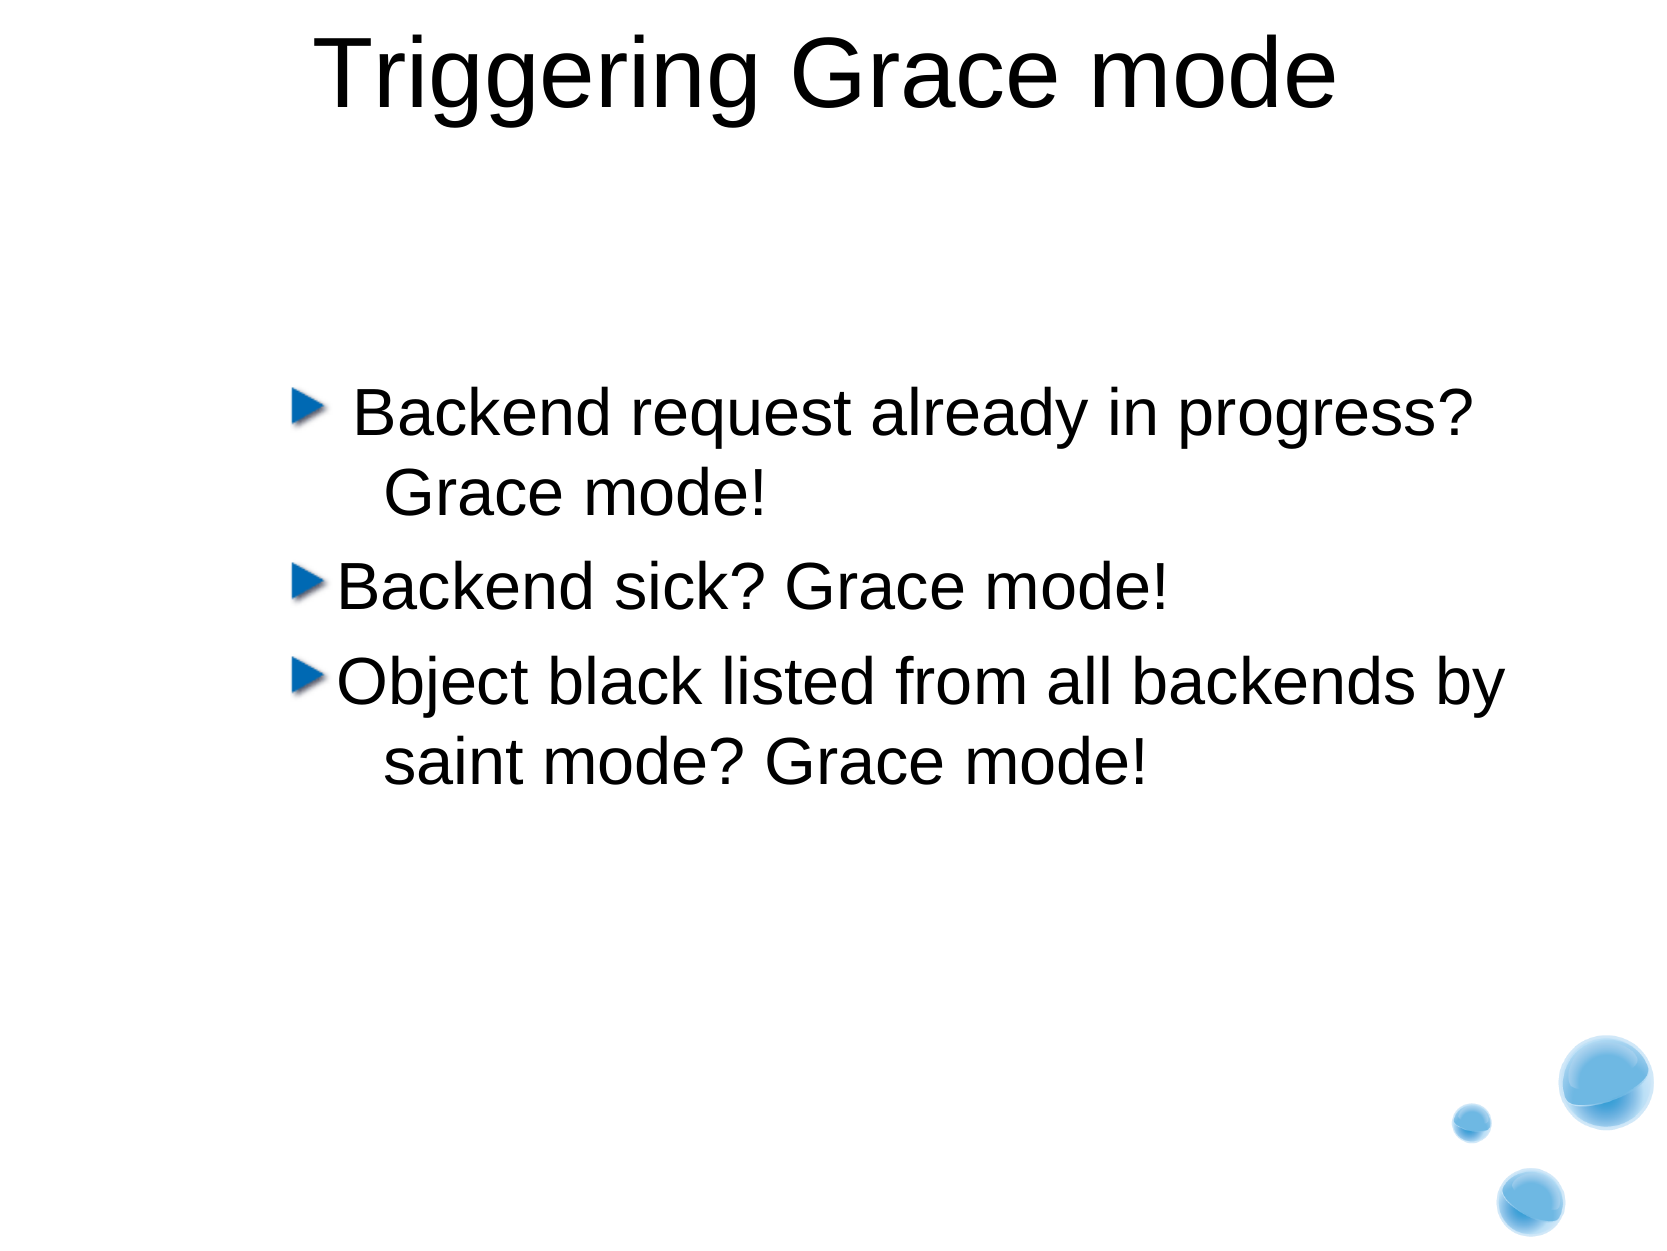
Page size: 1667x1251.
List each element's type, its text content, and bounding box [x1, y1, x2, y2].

list Backend request already in progress? Grace mode! Backend sick? Grace mode! Object black listed from all backends by saint mode? Grace mode! [124, 360, 1541, 1187]
title Triggering Grace mode [118, 0, 1534, 224]
picture [1451, 1033, 1654, 1238]
